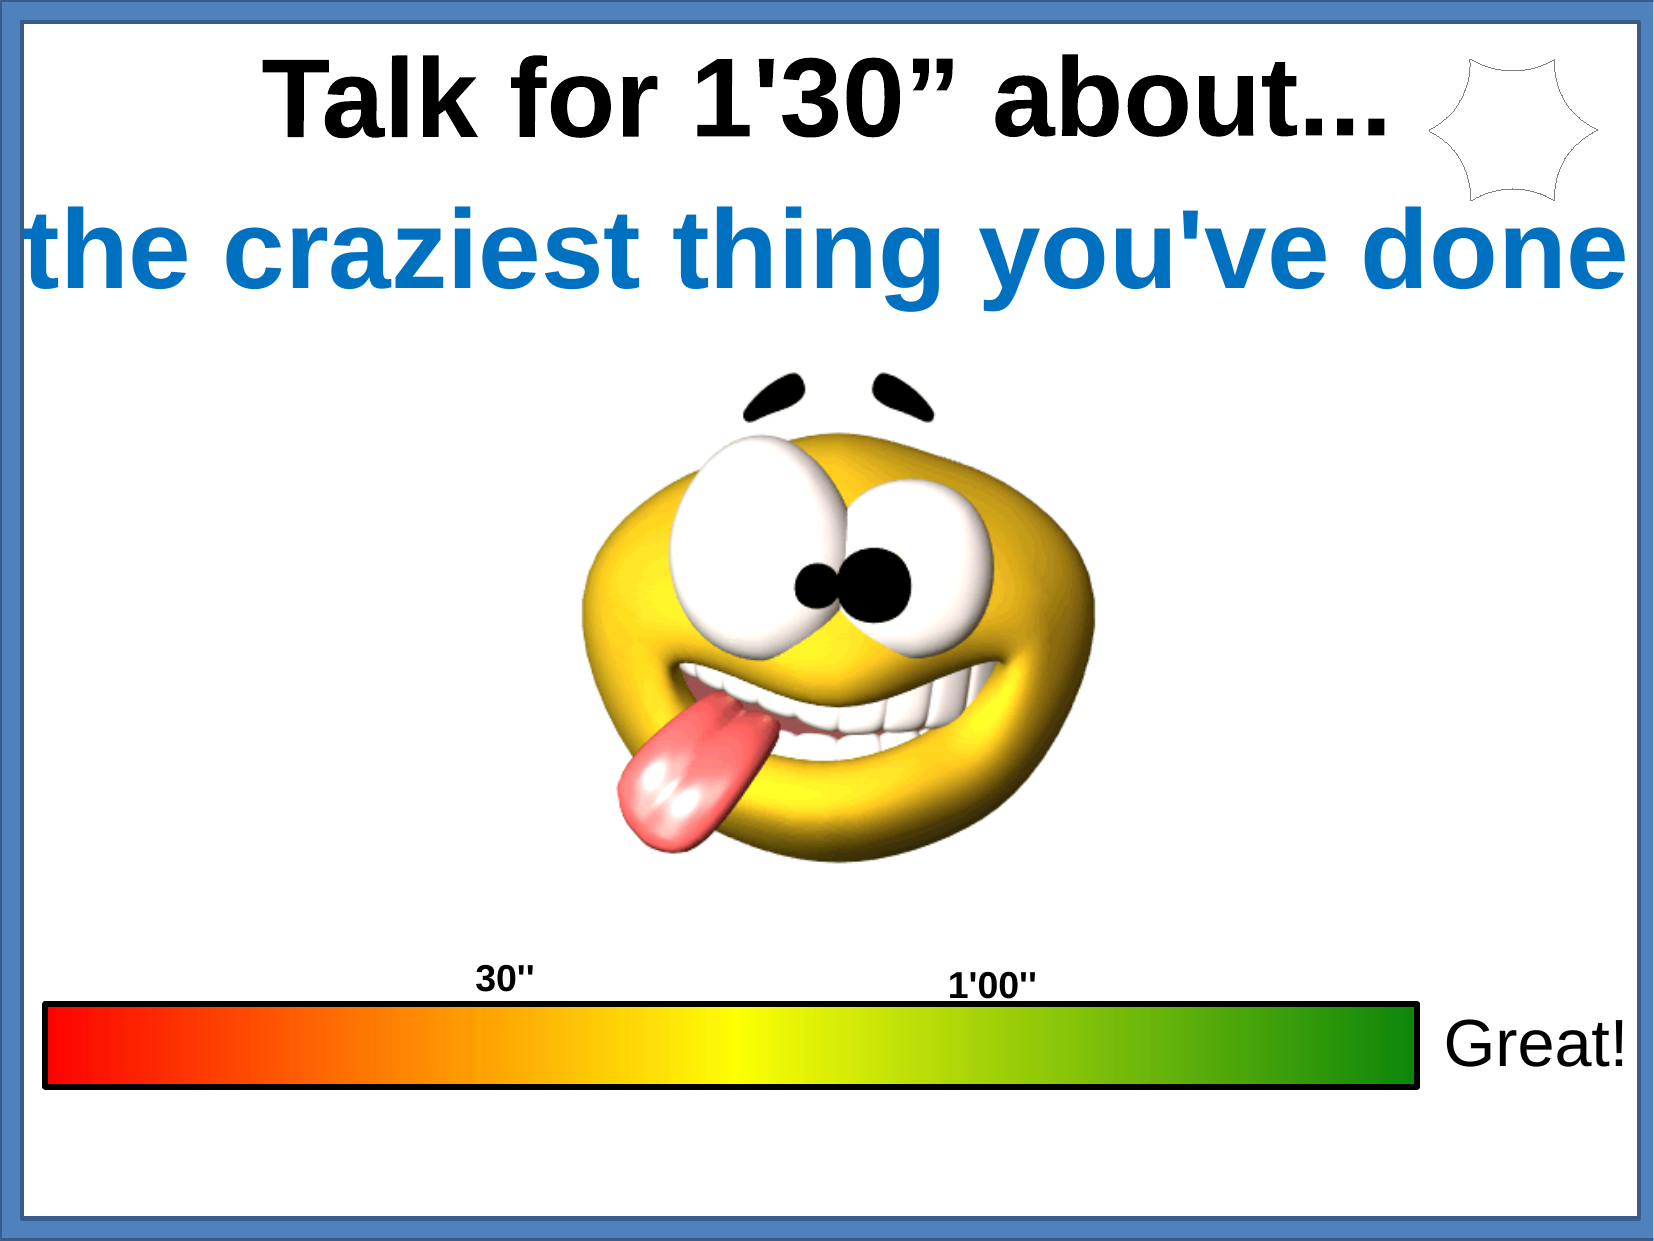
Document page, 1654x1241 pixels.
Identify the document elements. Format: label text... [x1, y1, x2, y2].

text_box Great! [1428, 992, 1644, 1088]
picture [48, 1007, 1414, 1084]
text_box Talk for 1'30” about... [23, 14, 1630, 168]
text_box 1'00'' [933, 956, 1063, 1016]
text_box [0, 0, 1654, 168]
text_box [0, 319, 1654, 1241]
picture [553, 345, 1123, 914]
text_box 30'' [460, 949, 556, 1052]
text_box the craziest thing you've done [0, 168, 1654, 319]
text_box [1429, 59, 1598, 201]
